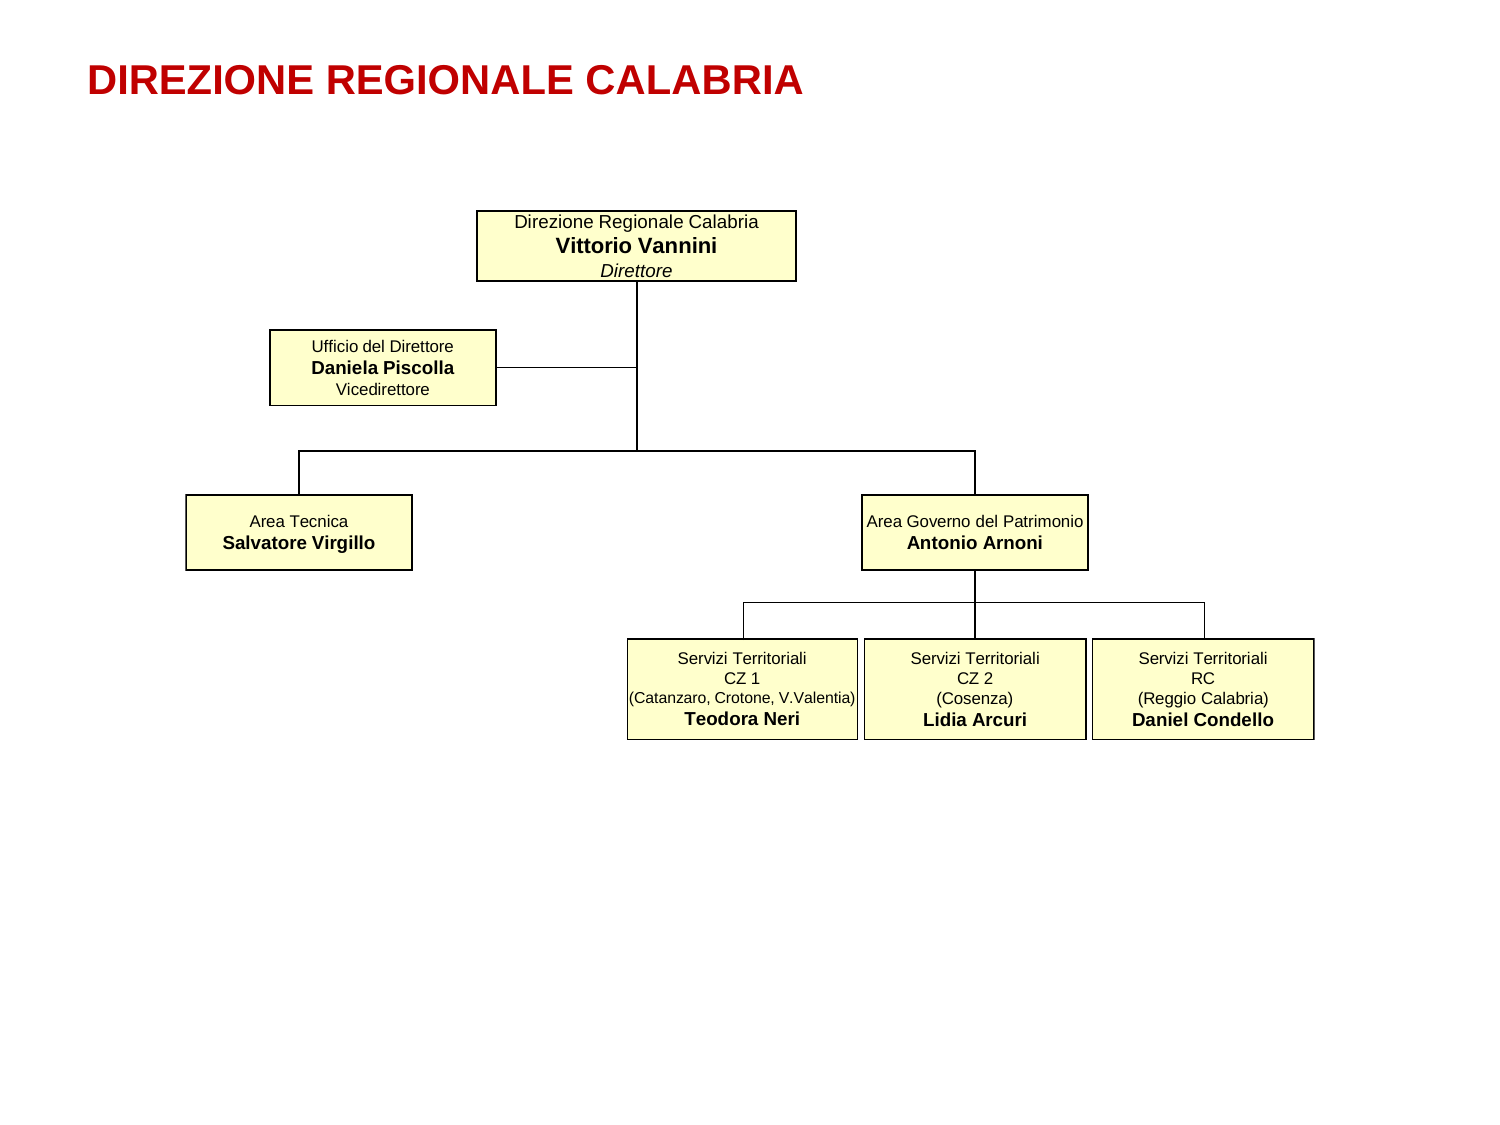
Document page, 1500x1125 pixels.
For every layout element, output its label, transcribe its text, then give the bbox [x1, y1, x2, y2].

picture [185, 204, 1315, 742]
text_box DIREZIONE REGIONALE CALABRIA [72, 45, 1462, 128]
